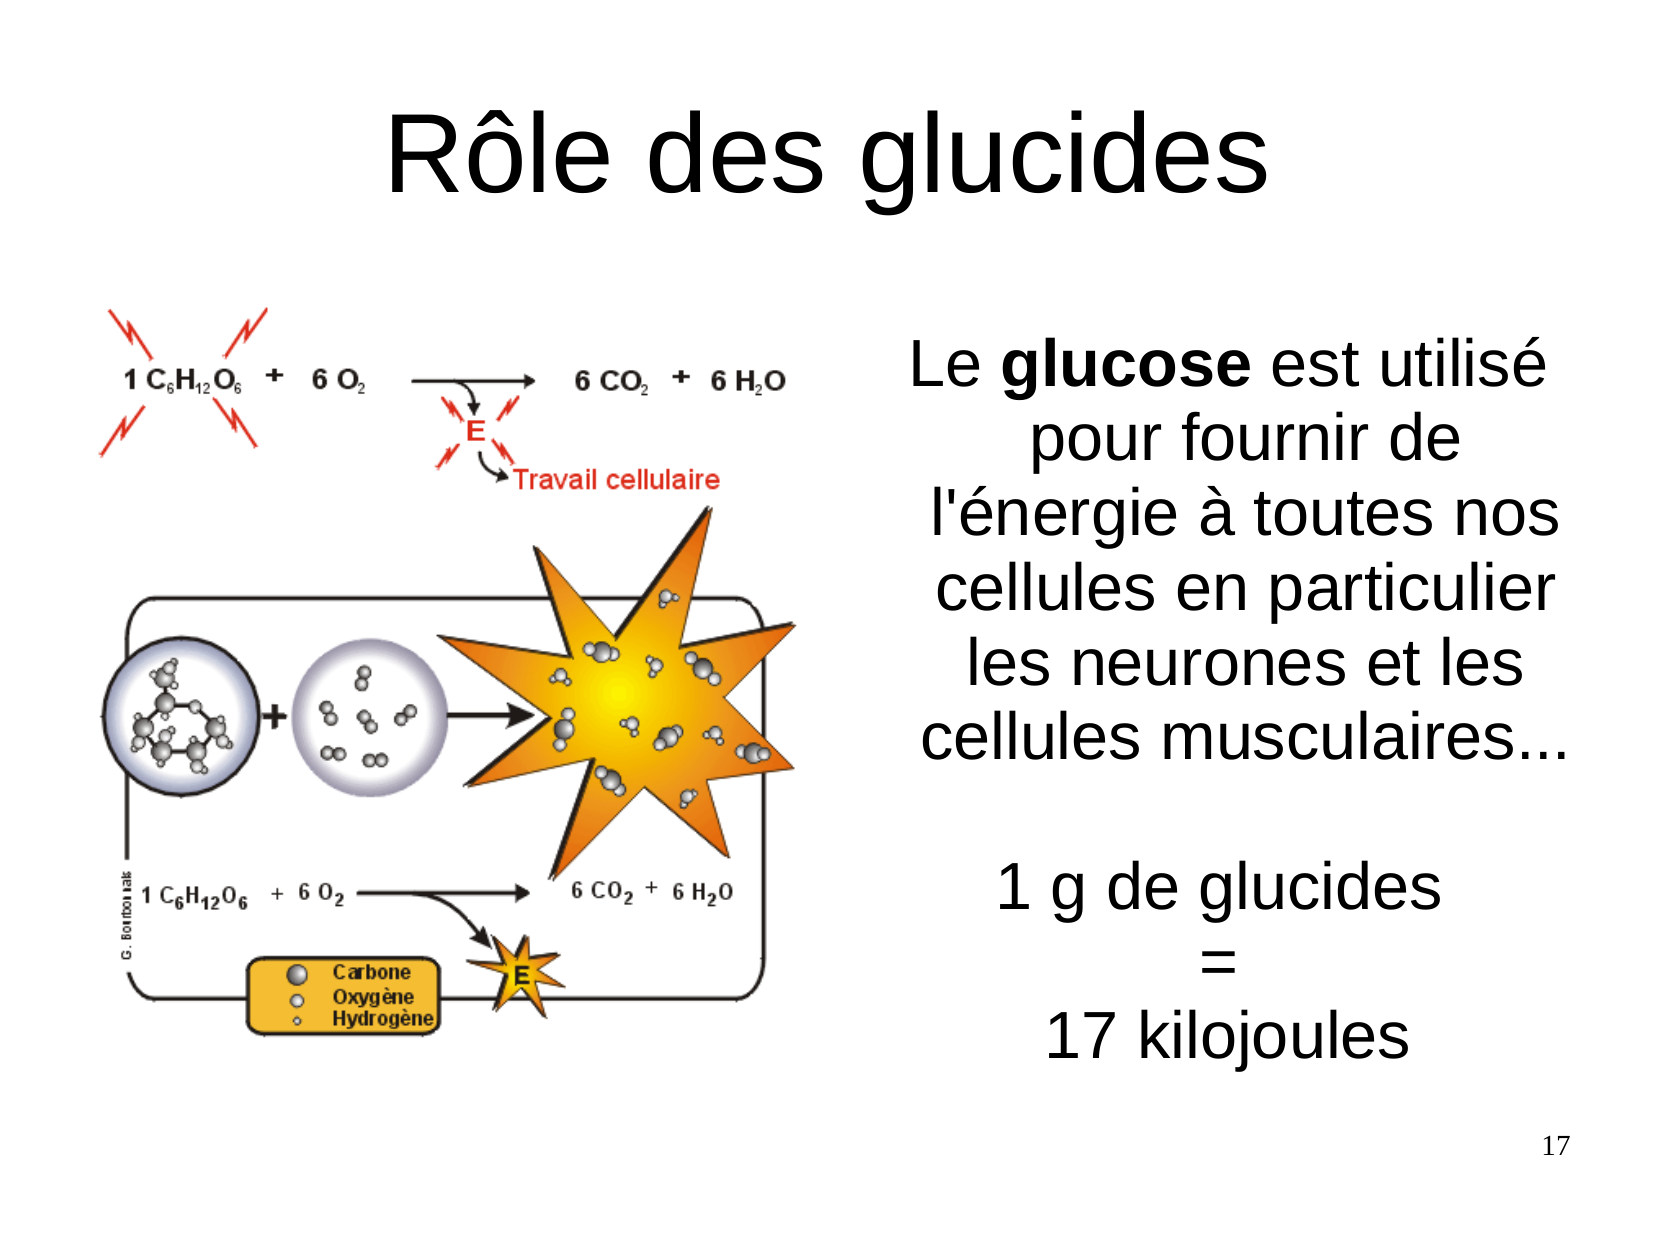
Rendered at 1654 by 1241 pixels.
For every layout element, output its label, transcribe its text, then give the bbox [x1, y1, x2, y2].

subtitle Le glucose est utilisé pour fournir de l'énergie à toutes nos cellules en particulier les neurones et les cellules musculaires... 1 g de glucides = 17 kilojoules [826, 297, 1595, 1102]
picture [84, 297, 798, 1049]
title Rôle des glucides [82, 49, 1571, 257]
